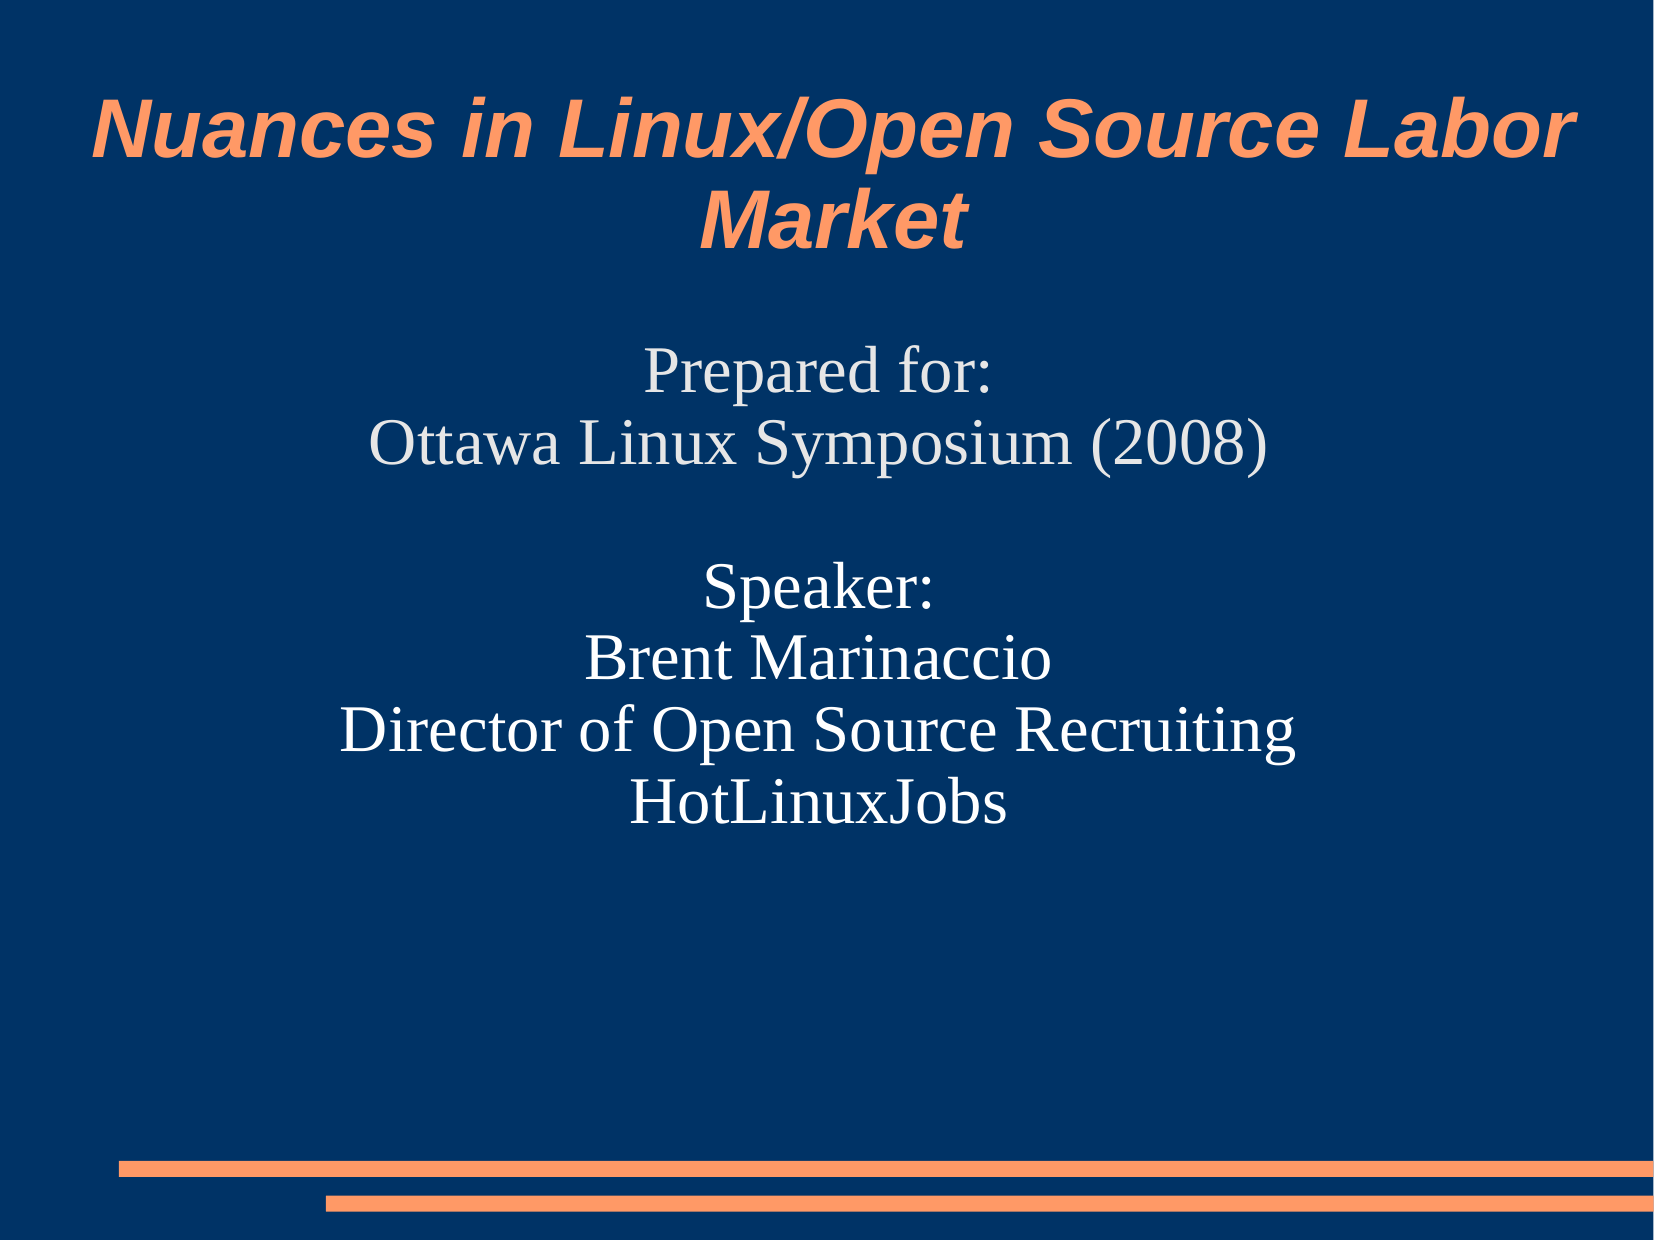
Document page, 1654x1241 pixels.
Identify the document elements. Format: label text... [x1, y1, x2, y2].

title Nuances in Linux/Open Source Labor Market [33, 34, 1634, 317]
list Prepared for: Ottawa Linux Symposium (2008) Speaker: Brent Marinaccio Director of Open Source Recruiting HotLinuxJobs [121, 298, 1500, 1199]
